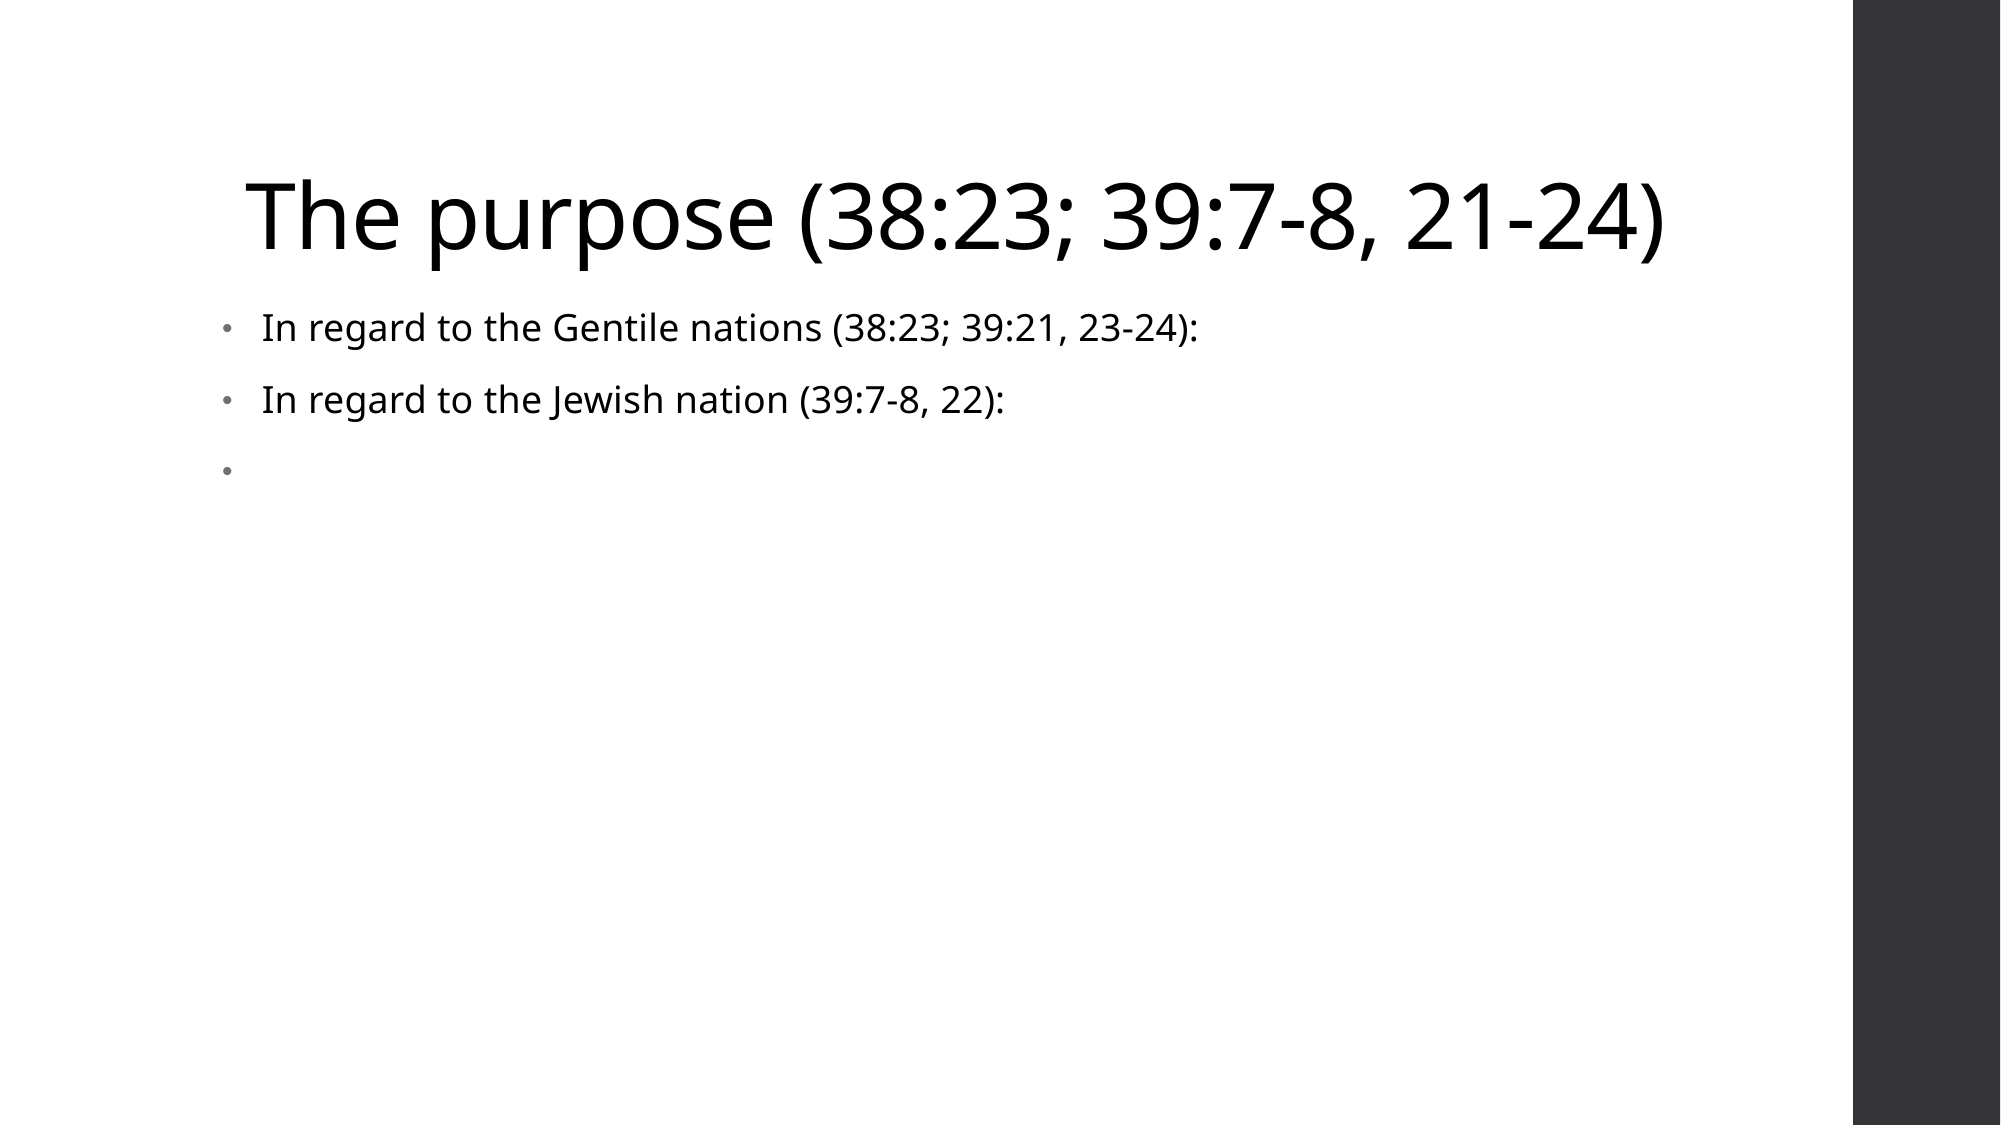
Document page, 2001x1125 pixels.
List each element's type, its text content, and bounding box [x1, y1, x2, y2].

title The purpose (38:23; 39:7-8, 21-24) [206, 60, 1797, 278]
list In regard to the Gentile nations (38:23; 39:21, 23-24): In regard to the Jewish nation (39:7-8, 22): [206, 299, 1617, 1014]
